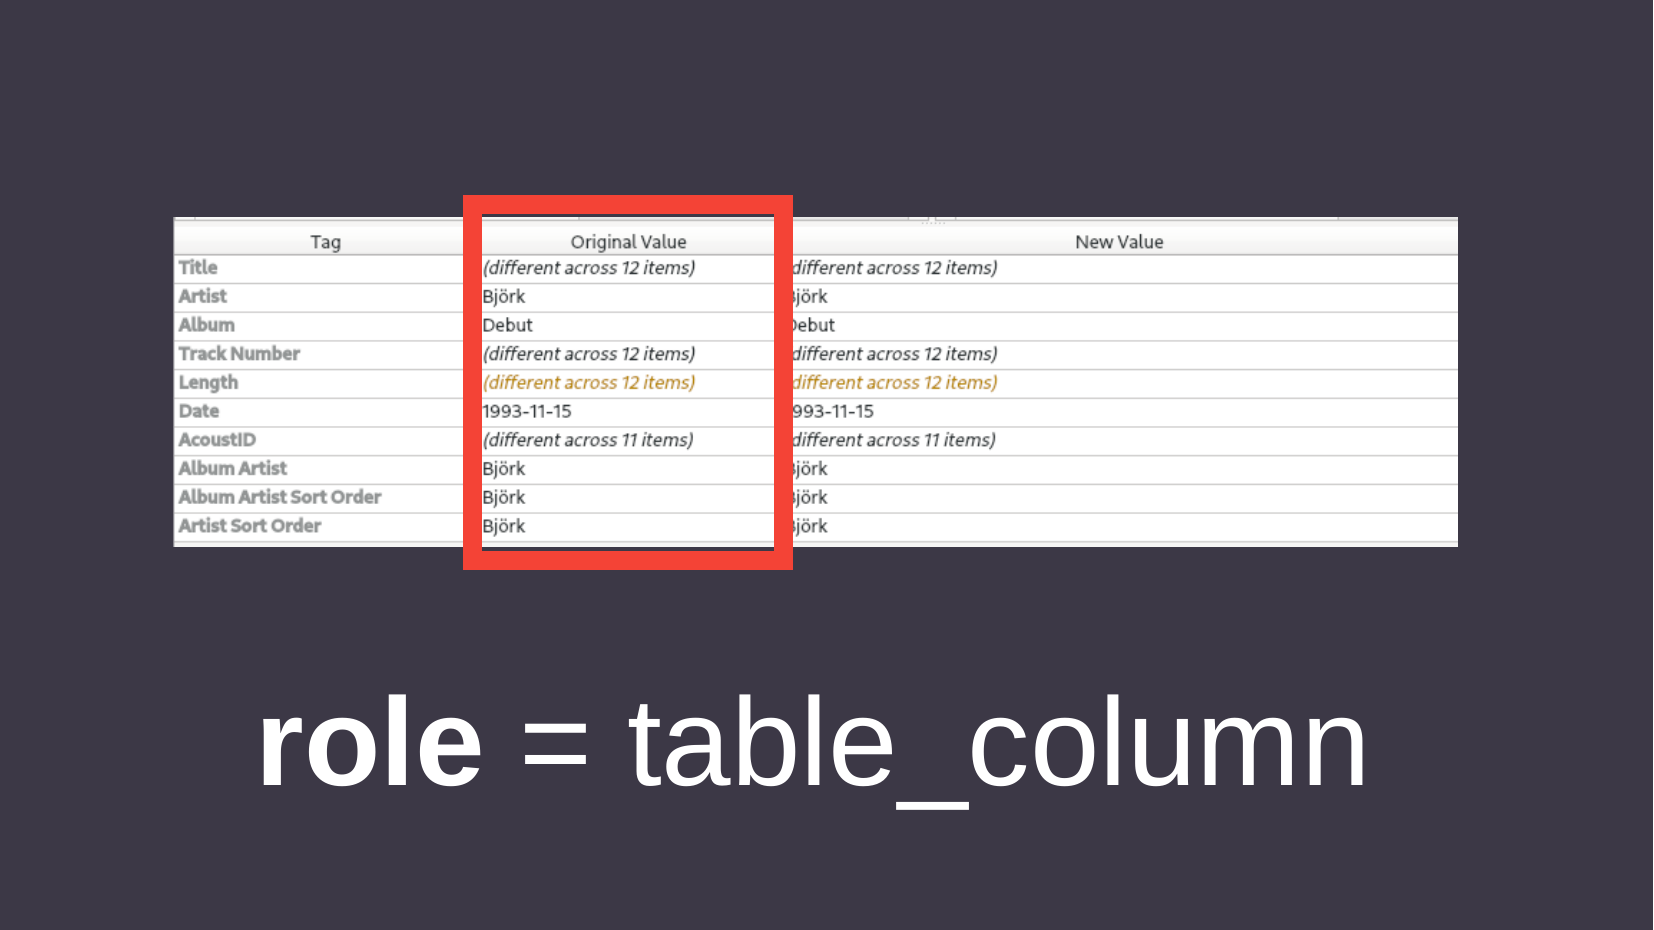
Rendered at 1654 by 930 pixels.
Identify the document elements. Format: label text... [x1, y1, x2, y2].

picture [173, 217, 463, 547]
picture [482, 217, 774, 547]
text_box role = table_column [145, 664, 1481, 930]
picture [793, 217, 1458, 547]
